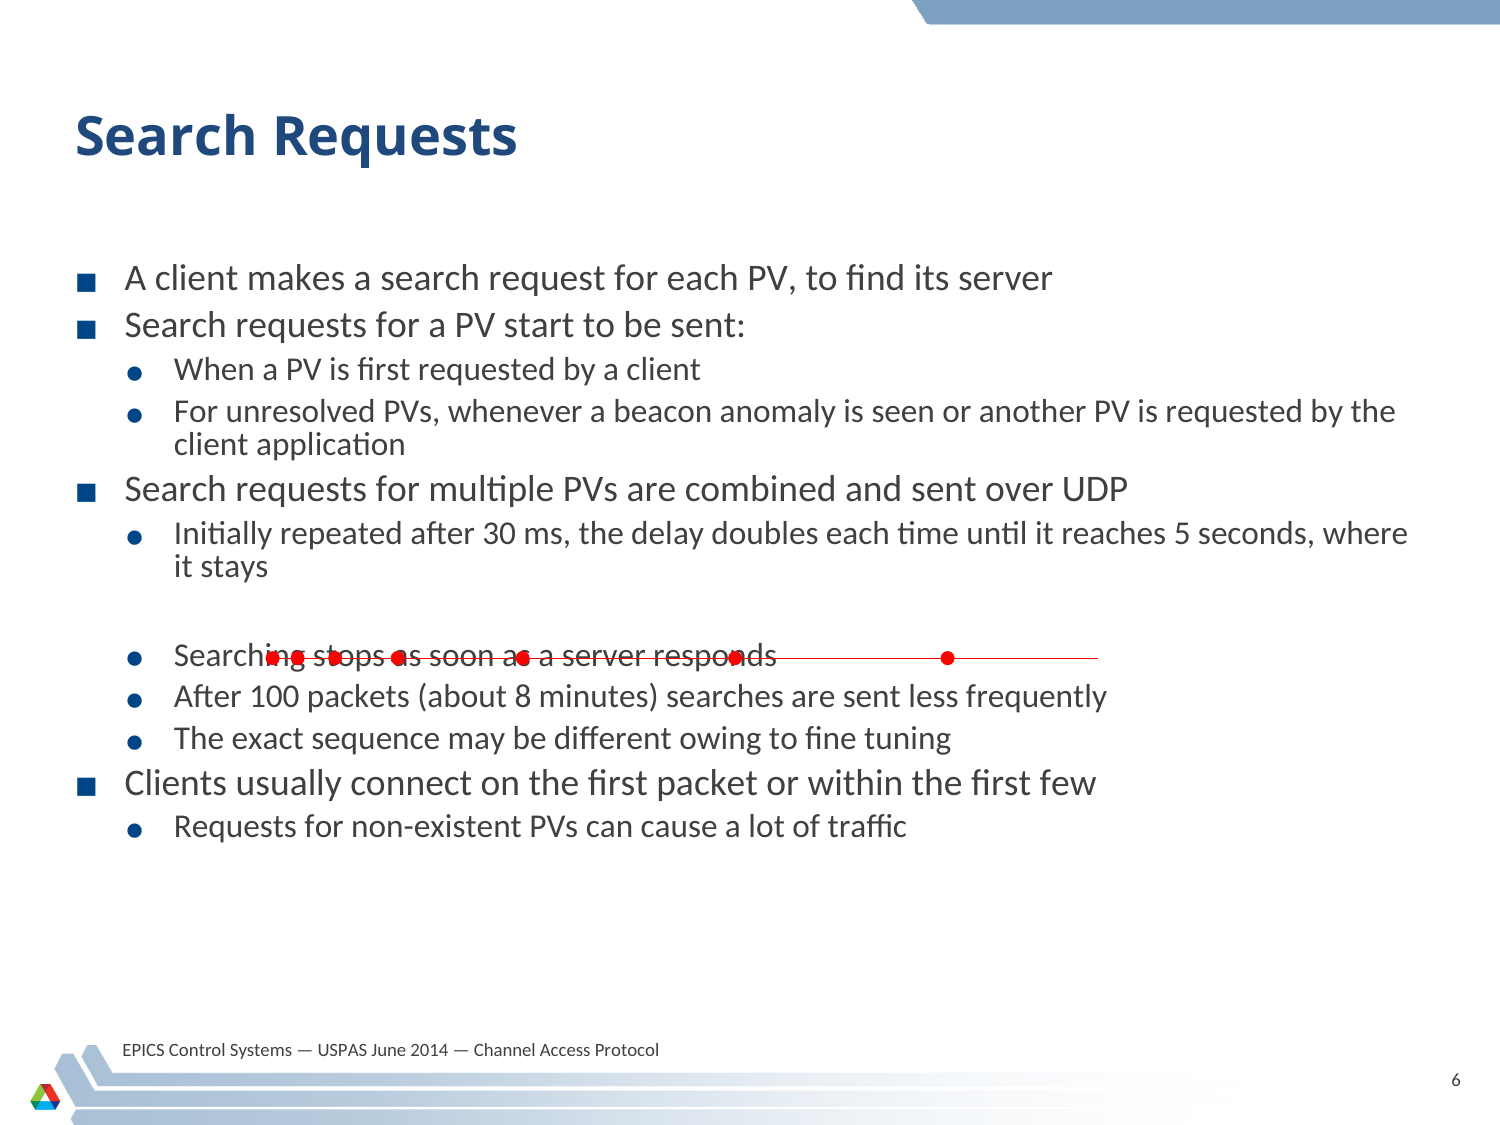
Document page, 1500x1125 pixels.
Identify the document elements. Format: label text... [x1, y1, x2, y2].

text_box [291, 651, 304, 658]
text_box [728, 651, 742, 658]
text_box [328, 651, 342, 658]
text_box [329, 659, 342, 665]
list A client makes a search request for each PV, to find its server Search requests for a PV start to be sent: When a PV is first requested by a client For unresolved PVs, whenever a beacon anomaly is seen or another PV is requested by the client application Search requests for multiple PVs are combined and sent over UDP Initially repeated after 30 ms, the delay doubles each time until it reaches 5 seconds, where it stays Searching stops as soon as a server responds After 100 packets (about 8 minutes) searches are sent less frequently The exact sequence may be different owing to fine tuning Clients usually connect on the first packet or within the first few Requests for non-existent PVs can cause a lot of traffic [75, 262, 1426, 954]
text_box [516, 651, 529, 658]
text_box [729, 659, 742, 665]
text_box [391, 651, 404, 658]
text_box [291, 659, 304, 665]
text_box [391, 659, 404, 665]
text_box [516, 659, 529, 665]
text_box [941, 651, 954, 665]
picture [0, 0, 1500, 26]
text_box [266, 651, 279, 665]
picture [0, 1037, 1500, 1125]
title Search Requests [75, 103, 1426, 167]
